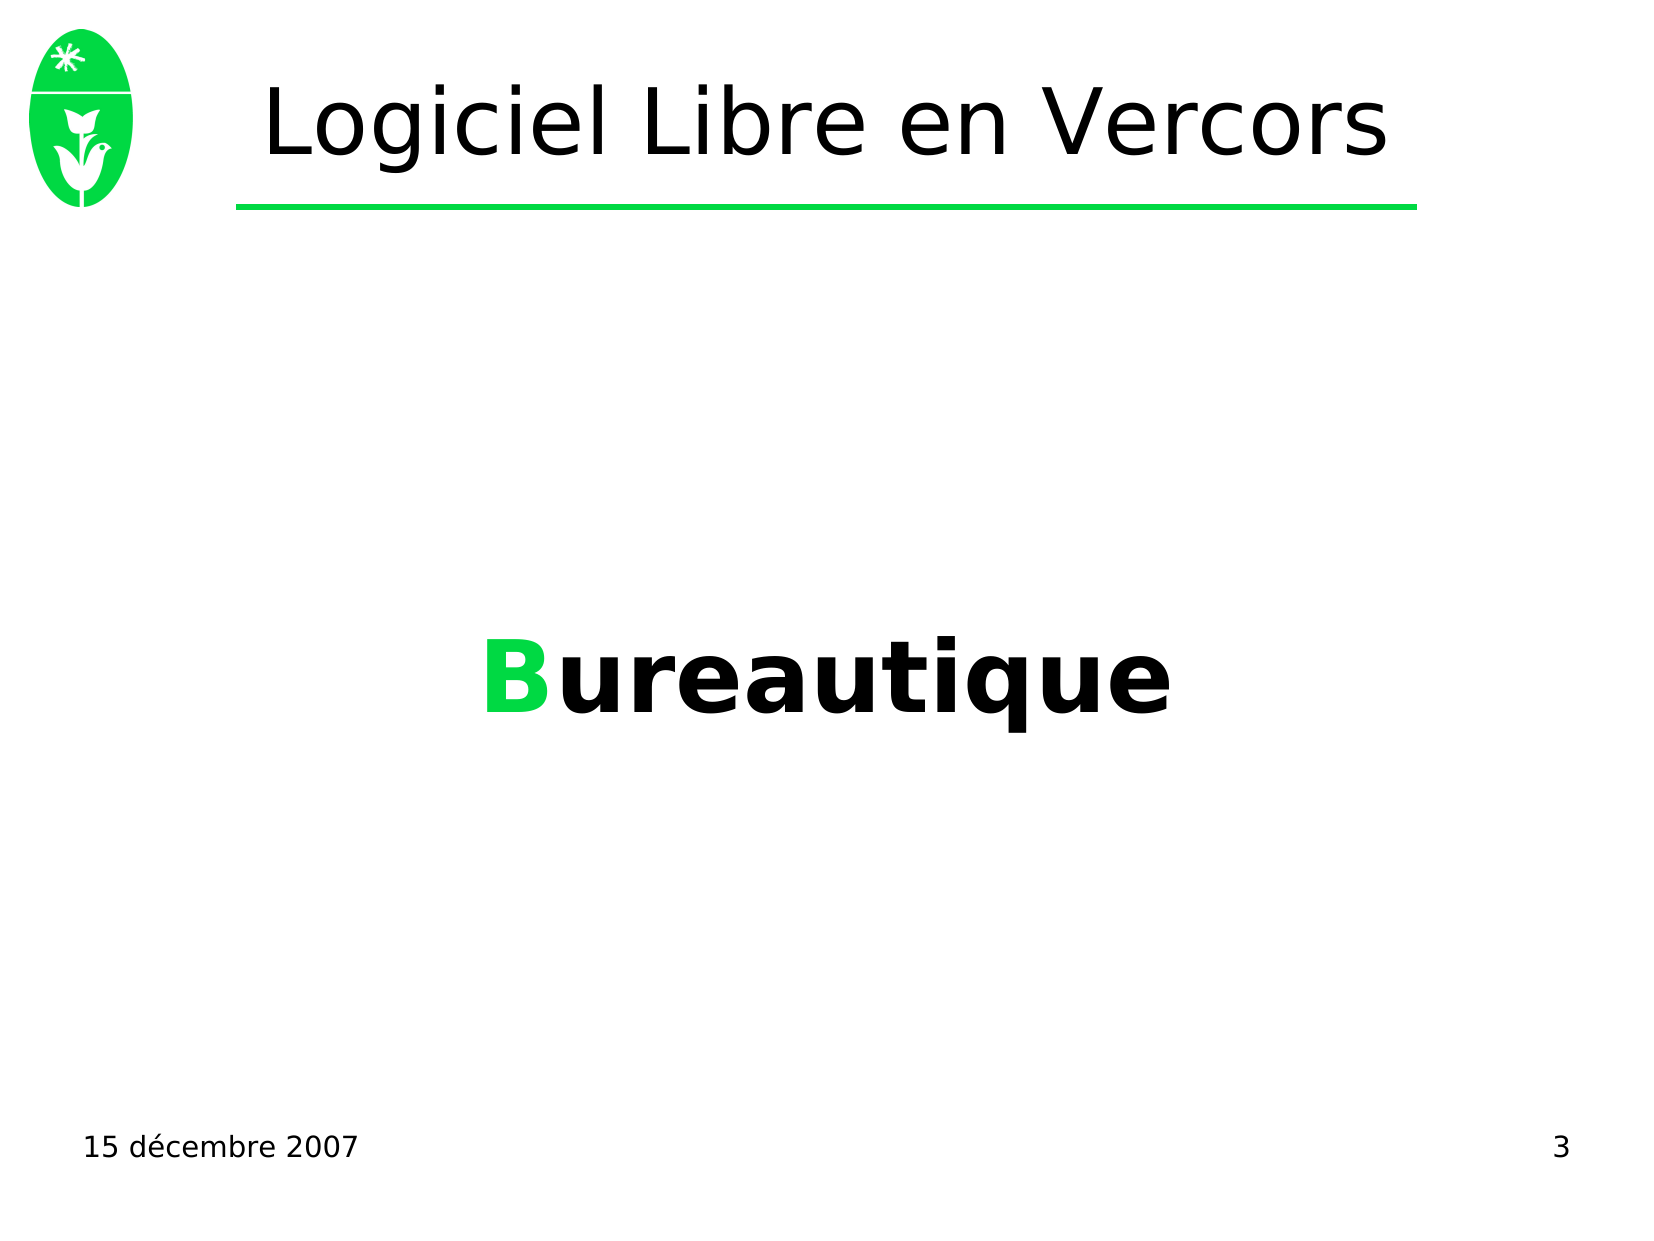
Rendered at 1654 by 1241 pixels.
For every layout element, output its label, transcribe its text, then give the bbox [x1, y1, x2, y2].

text_box Bureautique [464, 612, 1190, 744]
title Logiciel Libre en Vercors [177, 4, 1477, 241]
picture [29, 29, 133, 207]
